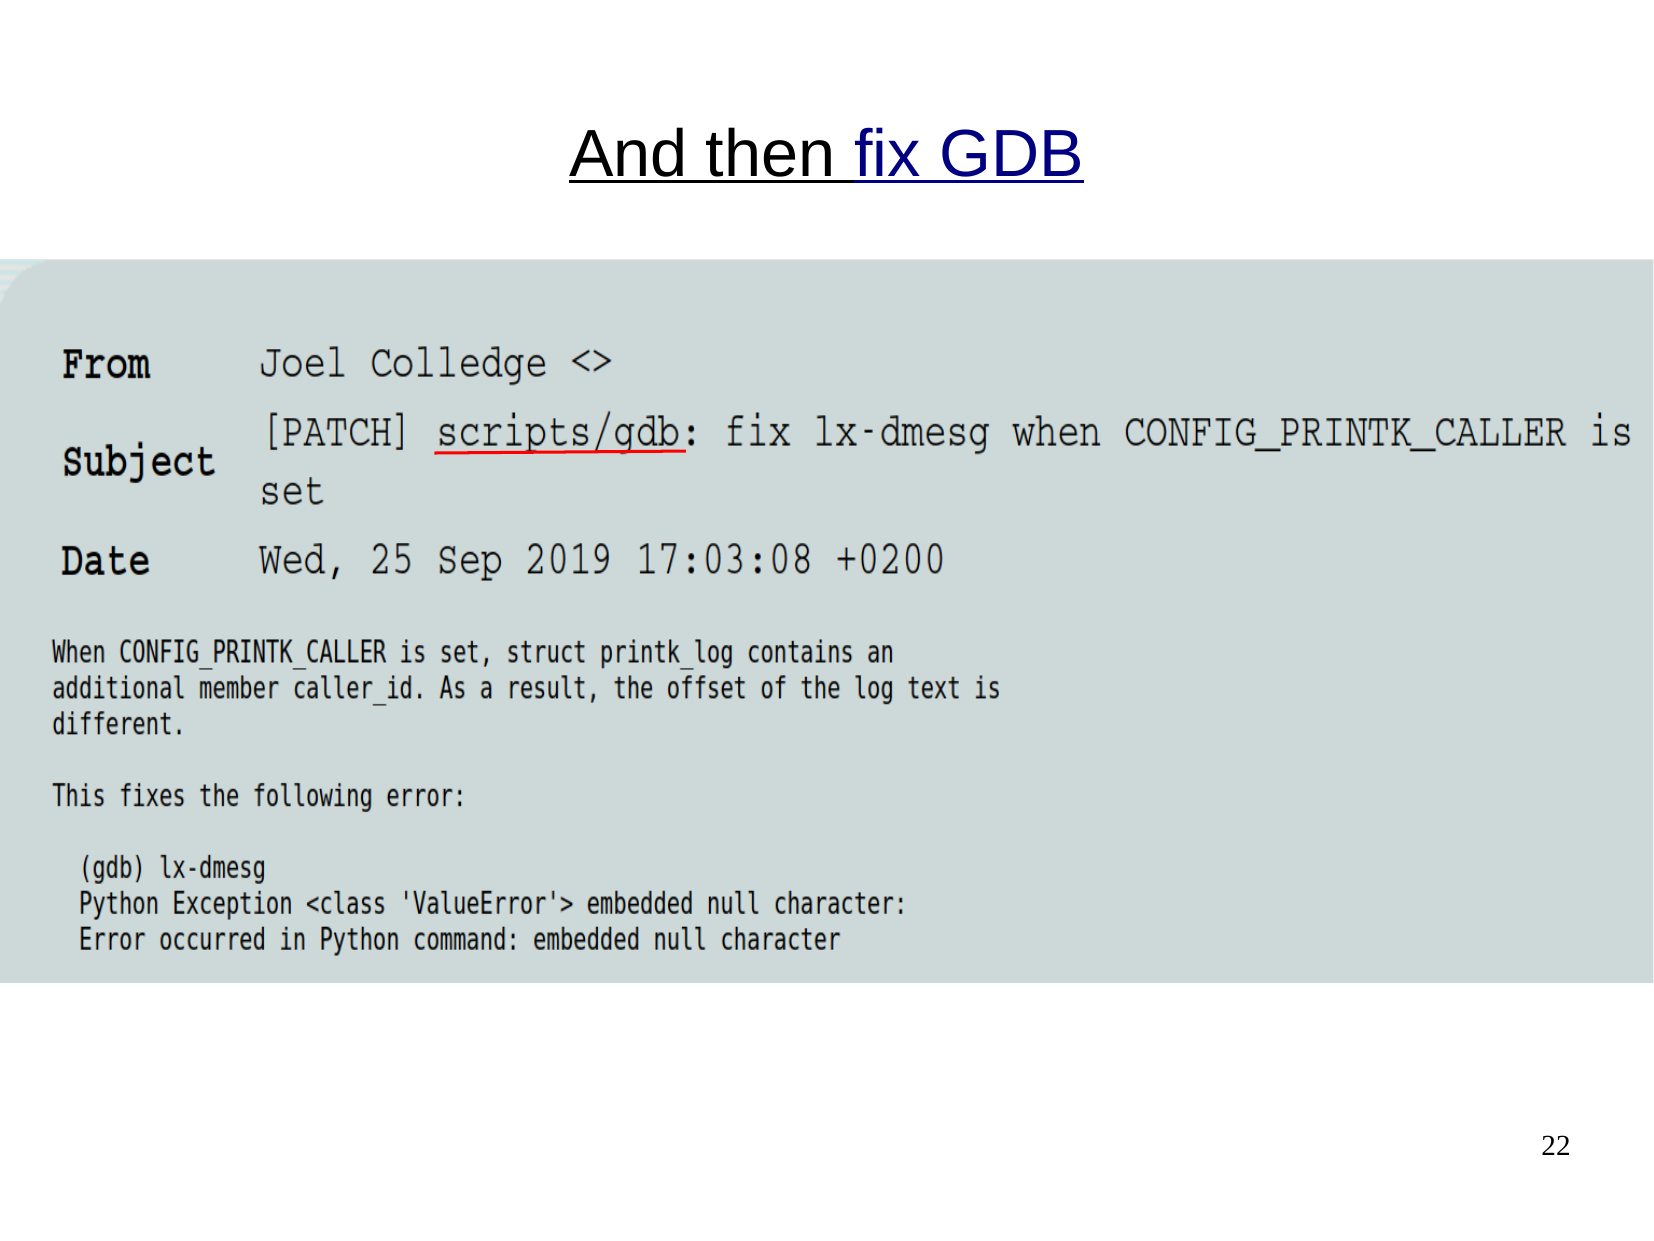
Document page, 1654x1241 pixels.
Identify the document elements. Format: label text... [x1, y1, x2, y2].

title And then fix GDB [82, 49, 1571, 257]
picture [0, 259, 1654, 983]
